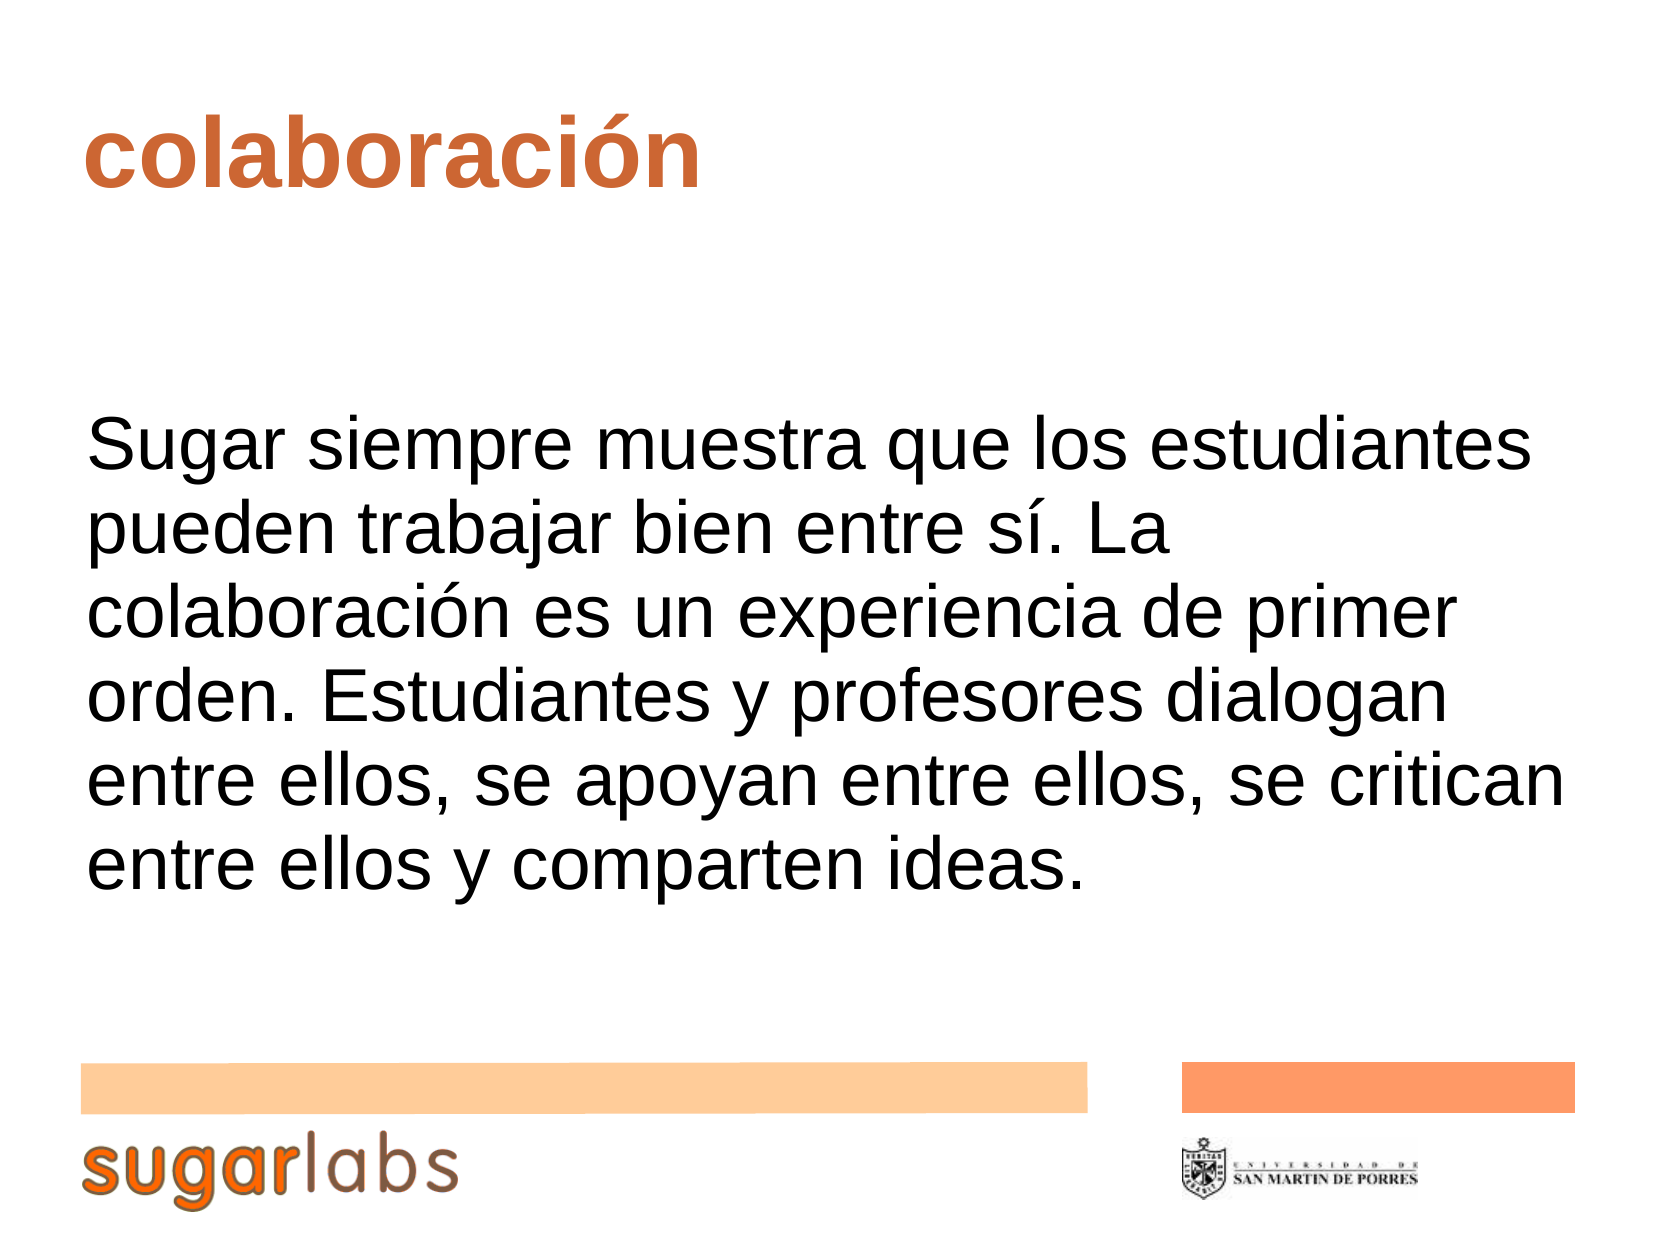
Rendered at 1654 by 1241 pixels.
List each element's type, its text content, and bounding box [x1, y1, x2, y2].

picture [82, 1130, 458, 1212]
subtitle Sugar siempre muestra que los estudiantes pueden trabajar bien entre sí. La colaboración es un experiencia de primer orden. Estudiantes y profesores dialogan entre ellos, se apoyan entre ellos, se critican entre ellos y comparten ideas. [86, 300, 1576, 1008]
title colaboración [82, 49, 1571, 257]
picture [1182, 1137, 1418, 1200]
